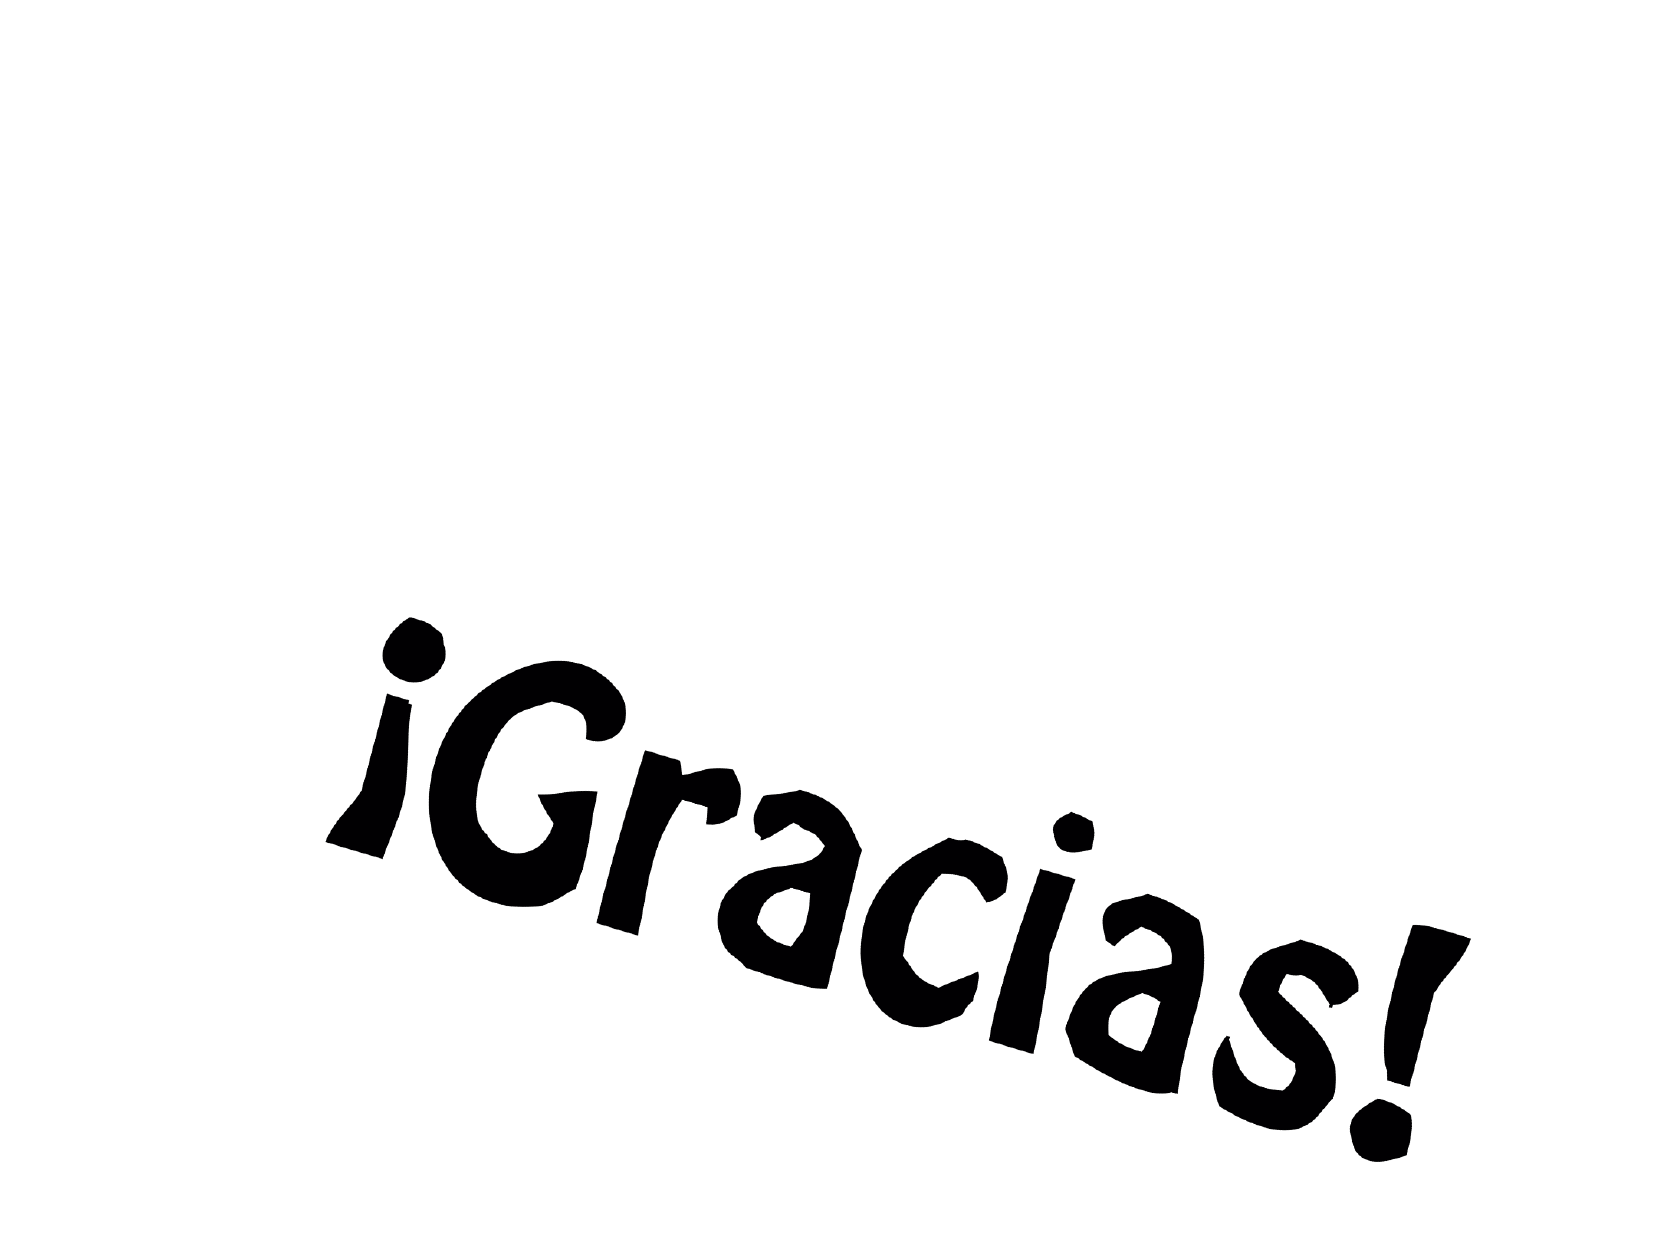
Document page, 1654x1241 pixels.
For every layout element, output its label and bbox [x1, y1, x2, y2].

picture [294, 555, 1506, 1208]
